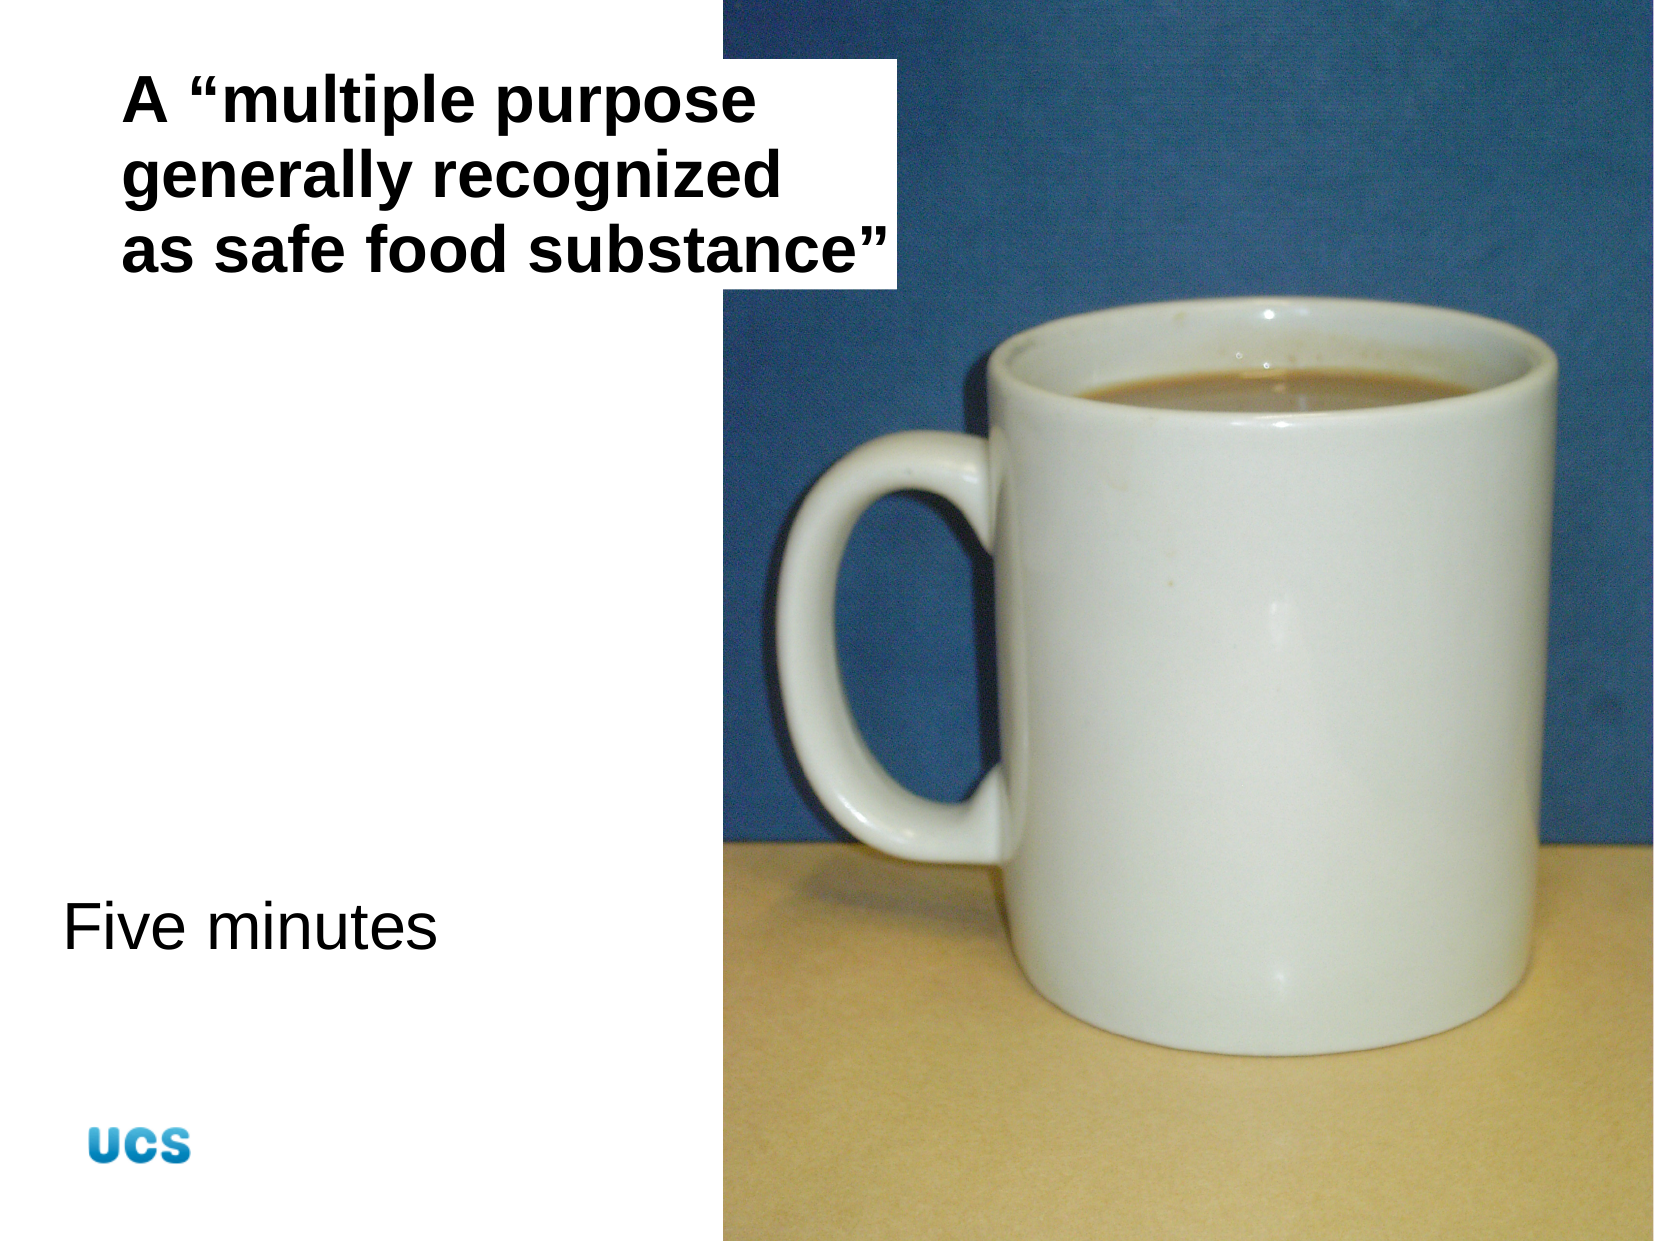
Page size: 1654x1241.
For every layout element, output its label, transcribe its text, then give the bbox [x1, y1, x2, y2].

text_box Five minutes [59, 885, 444, 967]
picture [723, 0, 1654, 1241]
picture [88, 1126, 191, 1165]
text_box A “multiple purpose generally recognized as safe food substance” [118, 59, 897, 290]
